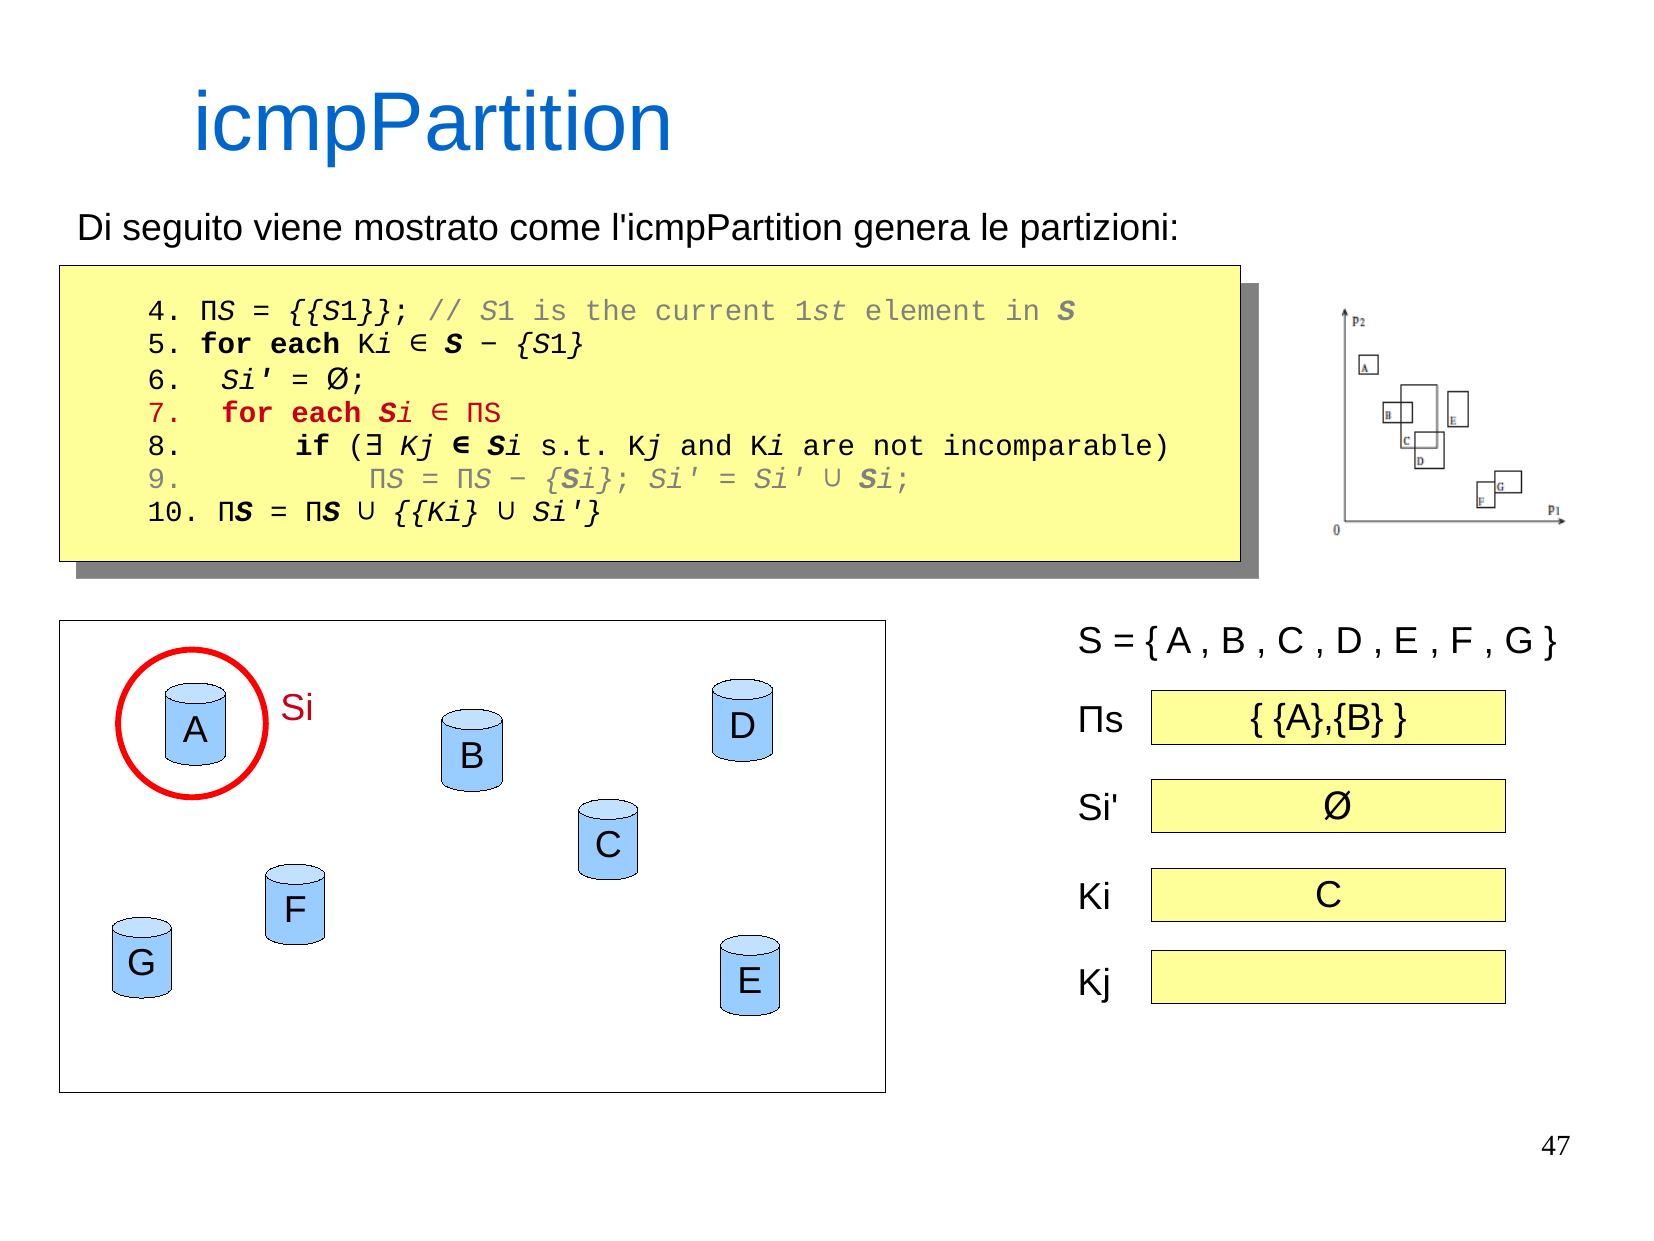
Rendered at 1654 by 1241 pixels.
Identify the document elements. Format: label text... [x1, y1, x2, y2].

text_box B [441, 709, 503, 730]
text_box { {A},{B} } [1151, 690, 1506, 745]
text_box E [712, 679, 773, 700]
text_box [1151, 950, 1506, 1004]
text_box E [165, 683, 226, 704]
list Di seguito viene mostrato come l'icmpPartition genera le partizioni: [59, 206, 1388, 254]
text_box Πs [1062, 690, 1152, 748]
text_box A [165, 696, 226, 766]
text_box C [265, 864, 325, 885]
text_box Si [265, 679, 355, 736]
text_box C [1151, 868, 1506, 922]
text_box B [441, 720, 503, 792]
text_box D [578, 799, 638, 820]
title icmpPartition [193, 33, 1567, 210]
text_box [118, 649, 265, 798]
text_box Kj [1062, 954, 1152, 1012]
picture [1299, 290, 1625, 562]
text_box E [720, 947, 780, 1016]
text_box D [712, 691, 773, 762]
text_box C [578, 811, 638, 880]
text_box G [112, 929, 172, 999]
text_box F [265, 876, 325, 945]
text_box 4. ΠS = {{S1}}; // S1 is the current 1st element in S 5. for each Ki ∈ S − {S1} 6. Si' = Ø; 7. for each Si ∈ ΠS 8. if (∃ Kj ∈ Si s.t. Kj and Ki are not incomparable) 9. ΠS = ΠS − {Si}; Si' = Si' ∪ Si; 10. ΠS = ΠS ∪ {{Ki} ∪ Si'} [59, 265, 1241, 562]
text_box C [720, 935, 780, 956]
text_box S = { A , B , C , D , E , F , G } [1062, 611, 1571, 669]
text_box D [112, 917, 172, 938]
text_box Si' [1062, 779, 1152, 837]
text_box Ki [1062, 868, 1152, 925]
text_box Ø [1151, 779, 1506, 833]
